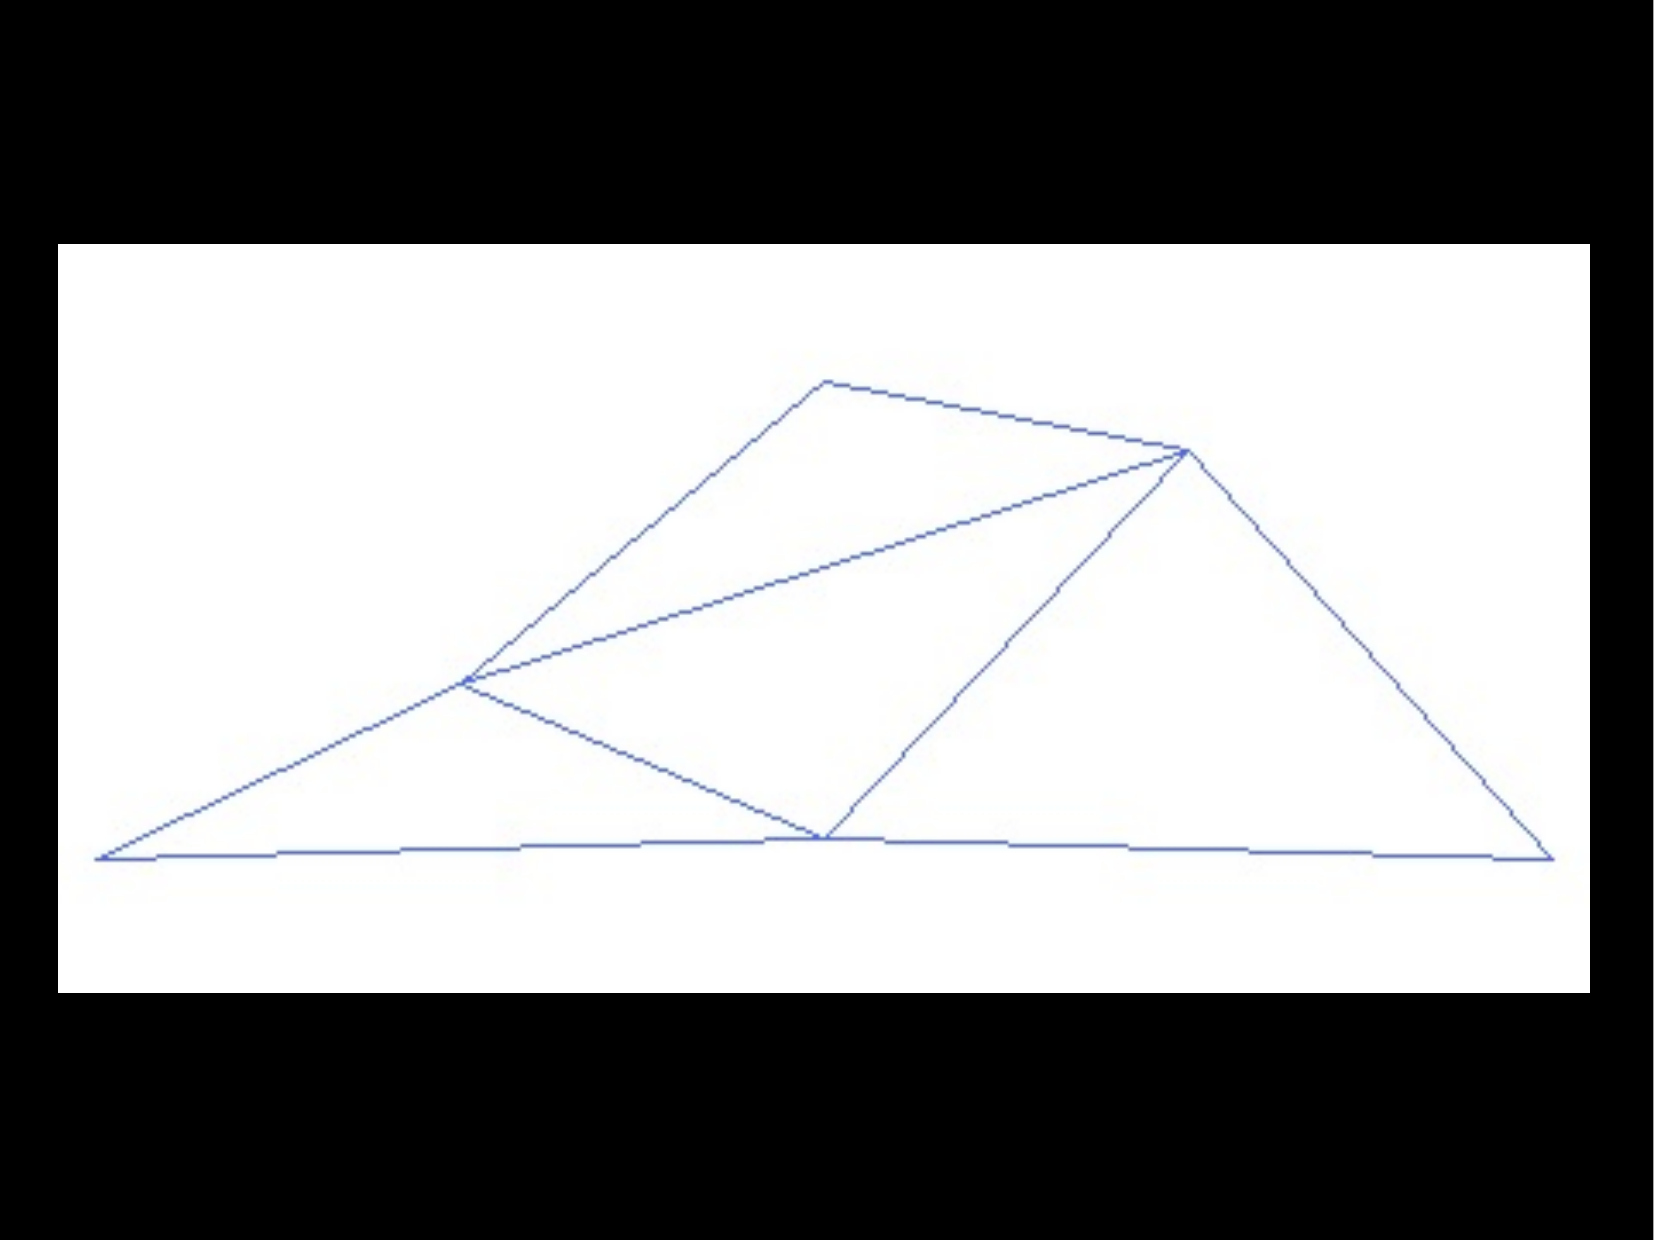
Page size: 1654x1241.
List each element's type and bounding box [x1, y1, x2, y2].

picture [58, 244, 1590, 993]
